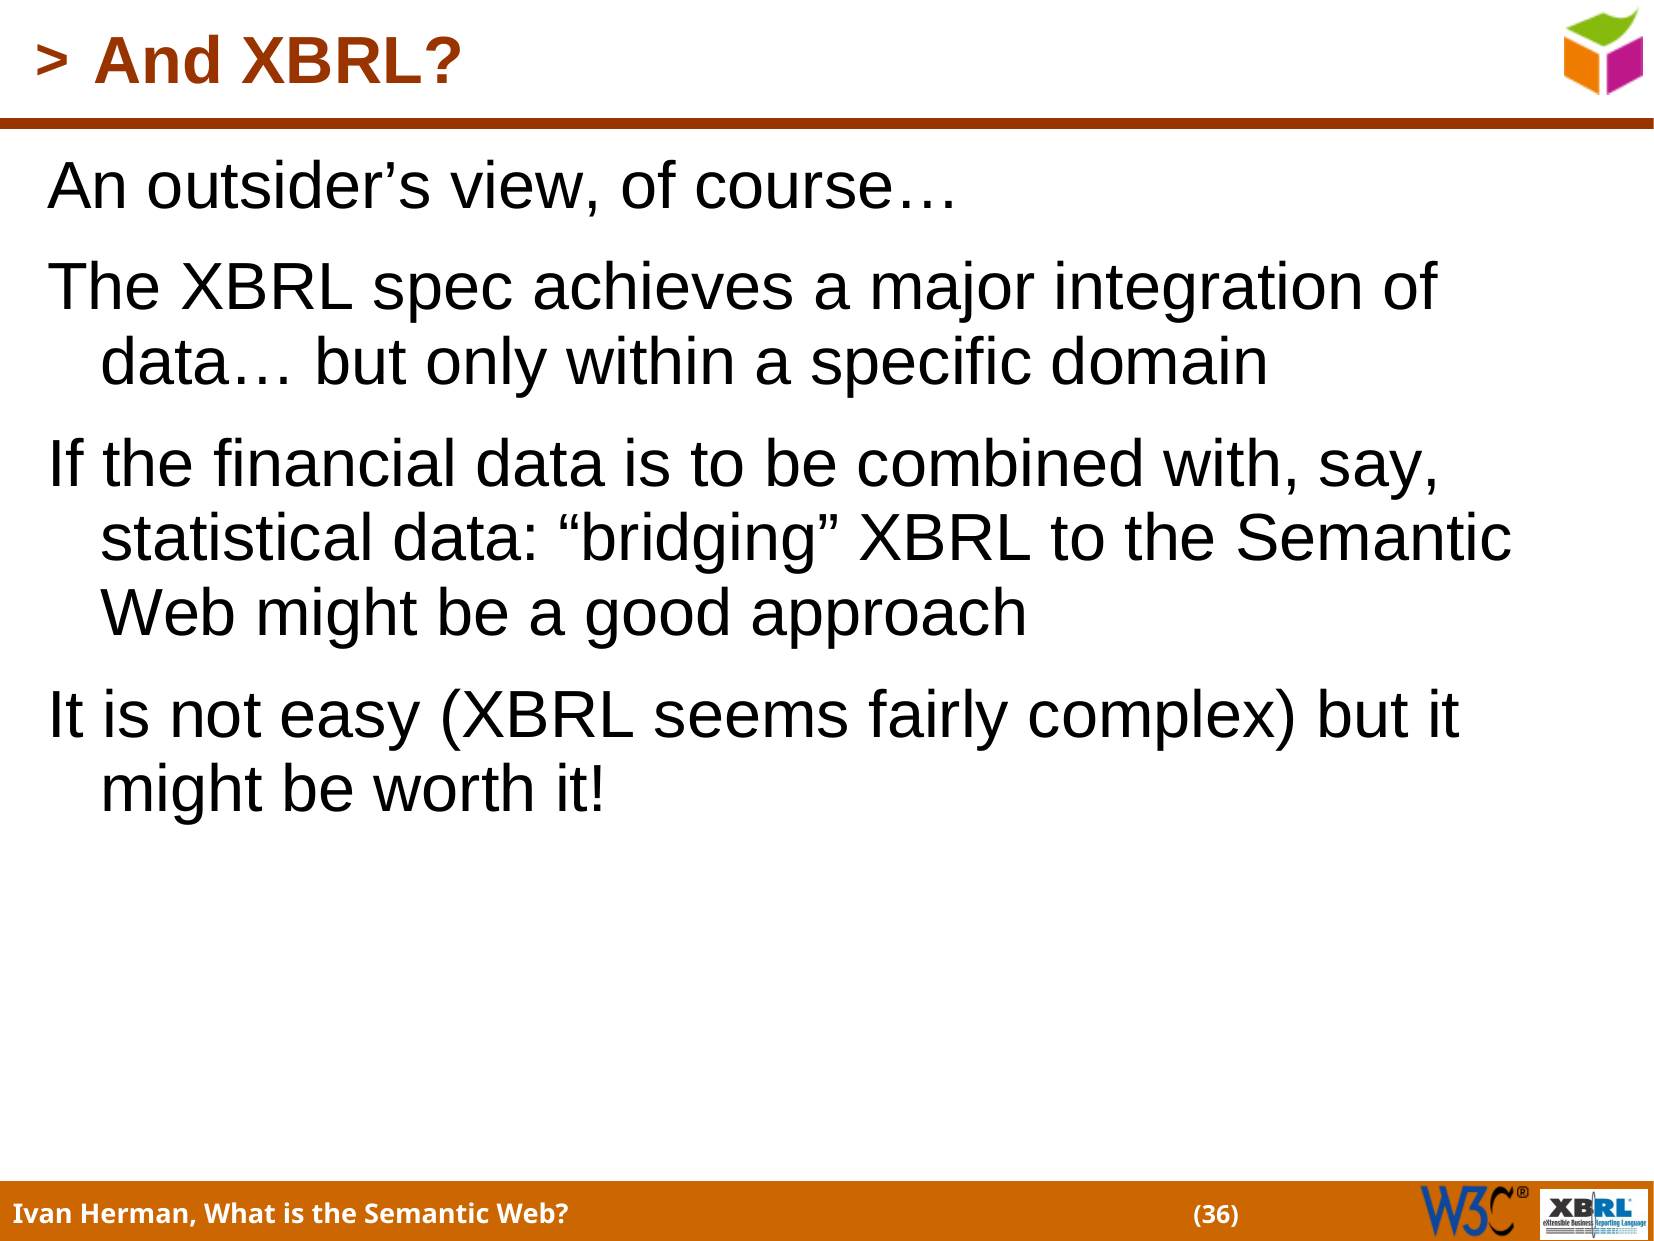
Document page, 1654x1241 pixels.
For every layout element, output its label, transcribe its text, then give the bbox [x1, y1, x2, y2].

picture [1540, 1189, 1648, 1240]
title And XBRL? [93, 7, 1493, 111]
picture [1417, 1183, 1533, 1240]
list An outsider’s view, of course… The XBRL spec achieves a major integration of data… but only within a specific domain If the financial data is to be combined with, say, statistical data: “bridging” XBRL to the Semantic Web might be a good approach It is not easy (XBRL seems fairly complex) but it might be worth it! [29, 147, 1624, 1119]
picture [1564, 5, 1643, 95]
